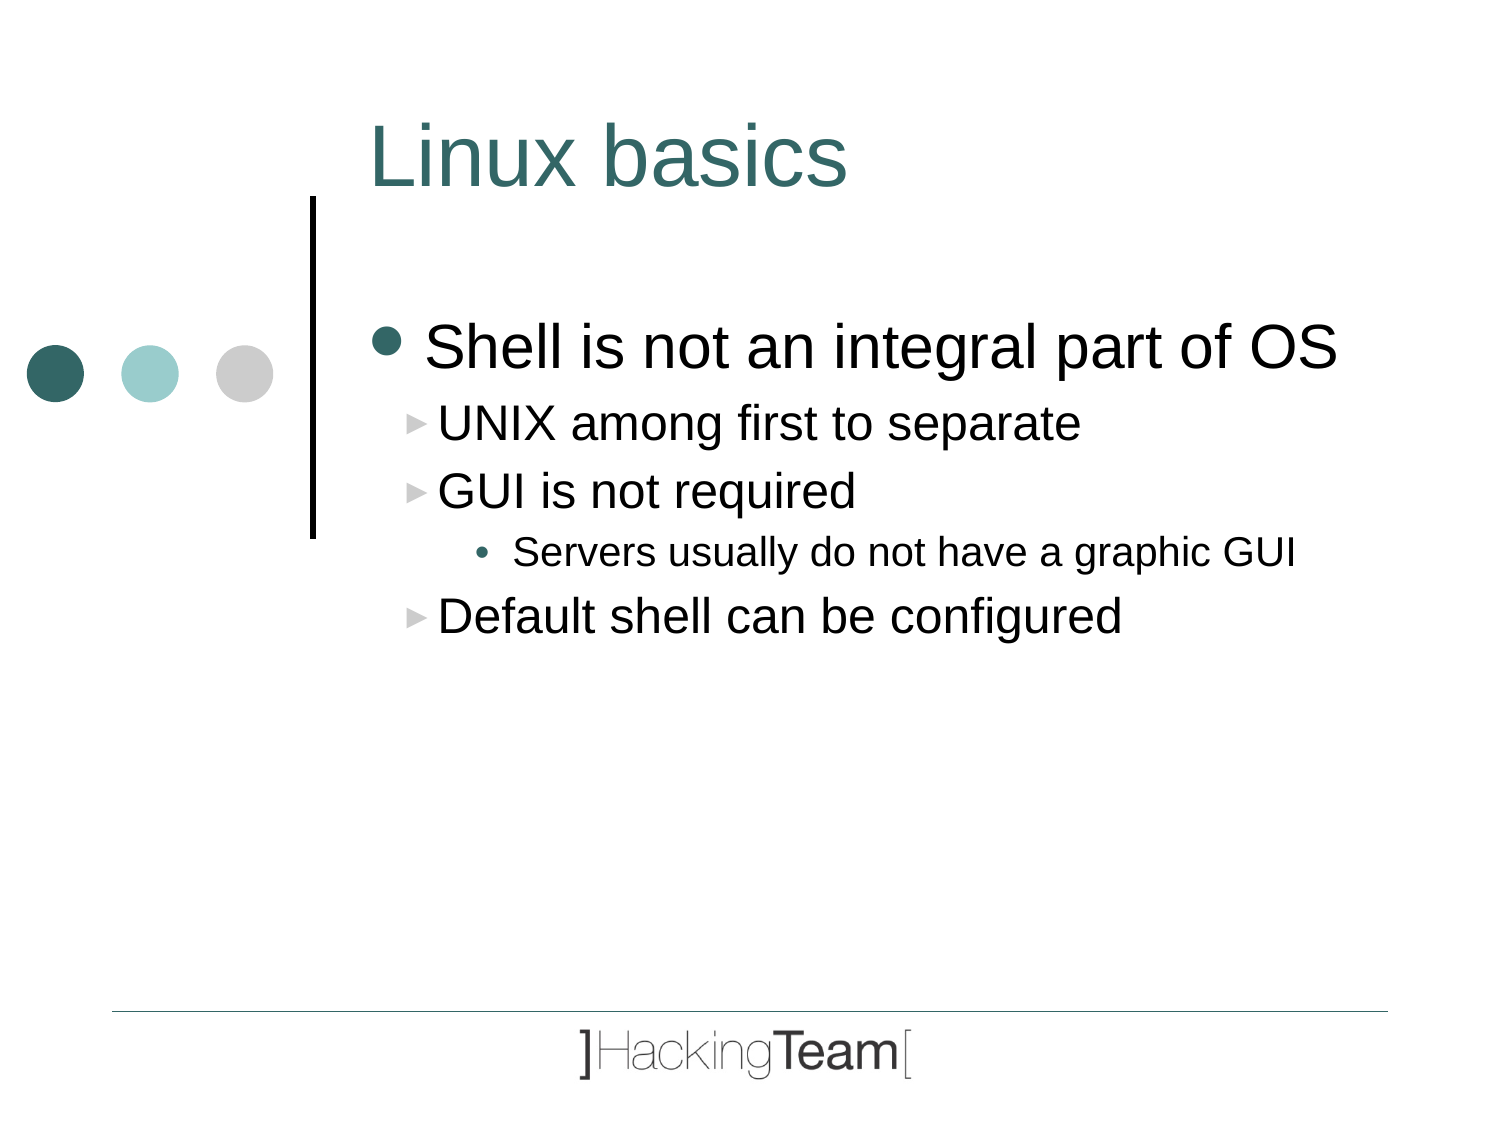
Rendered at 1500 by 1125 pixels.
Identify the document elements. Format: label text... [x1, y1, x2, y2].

list Shell is not an integral part of OS UNIX among first to separate GUI is not required Servers usually do not have a graphic GUI Default shell can be configured [249, 312, 1401, 1041]
title Linux basics [249, 38, 1401, 275]
picture [574, 1041, 916, 1084]
